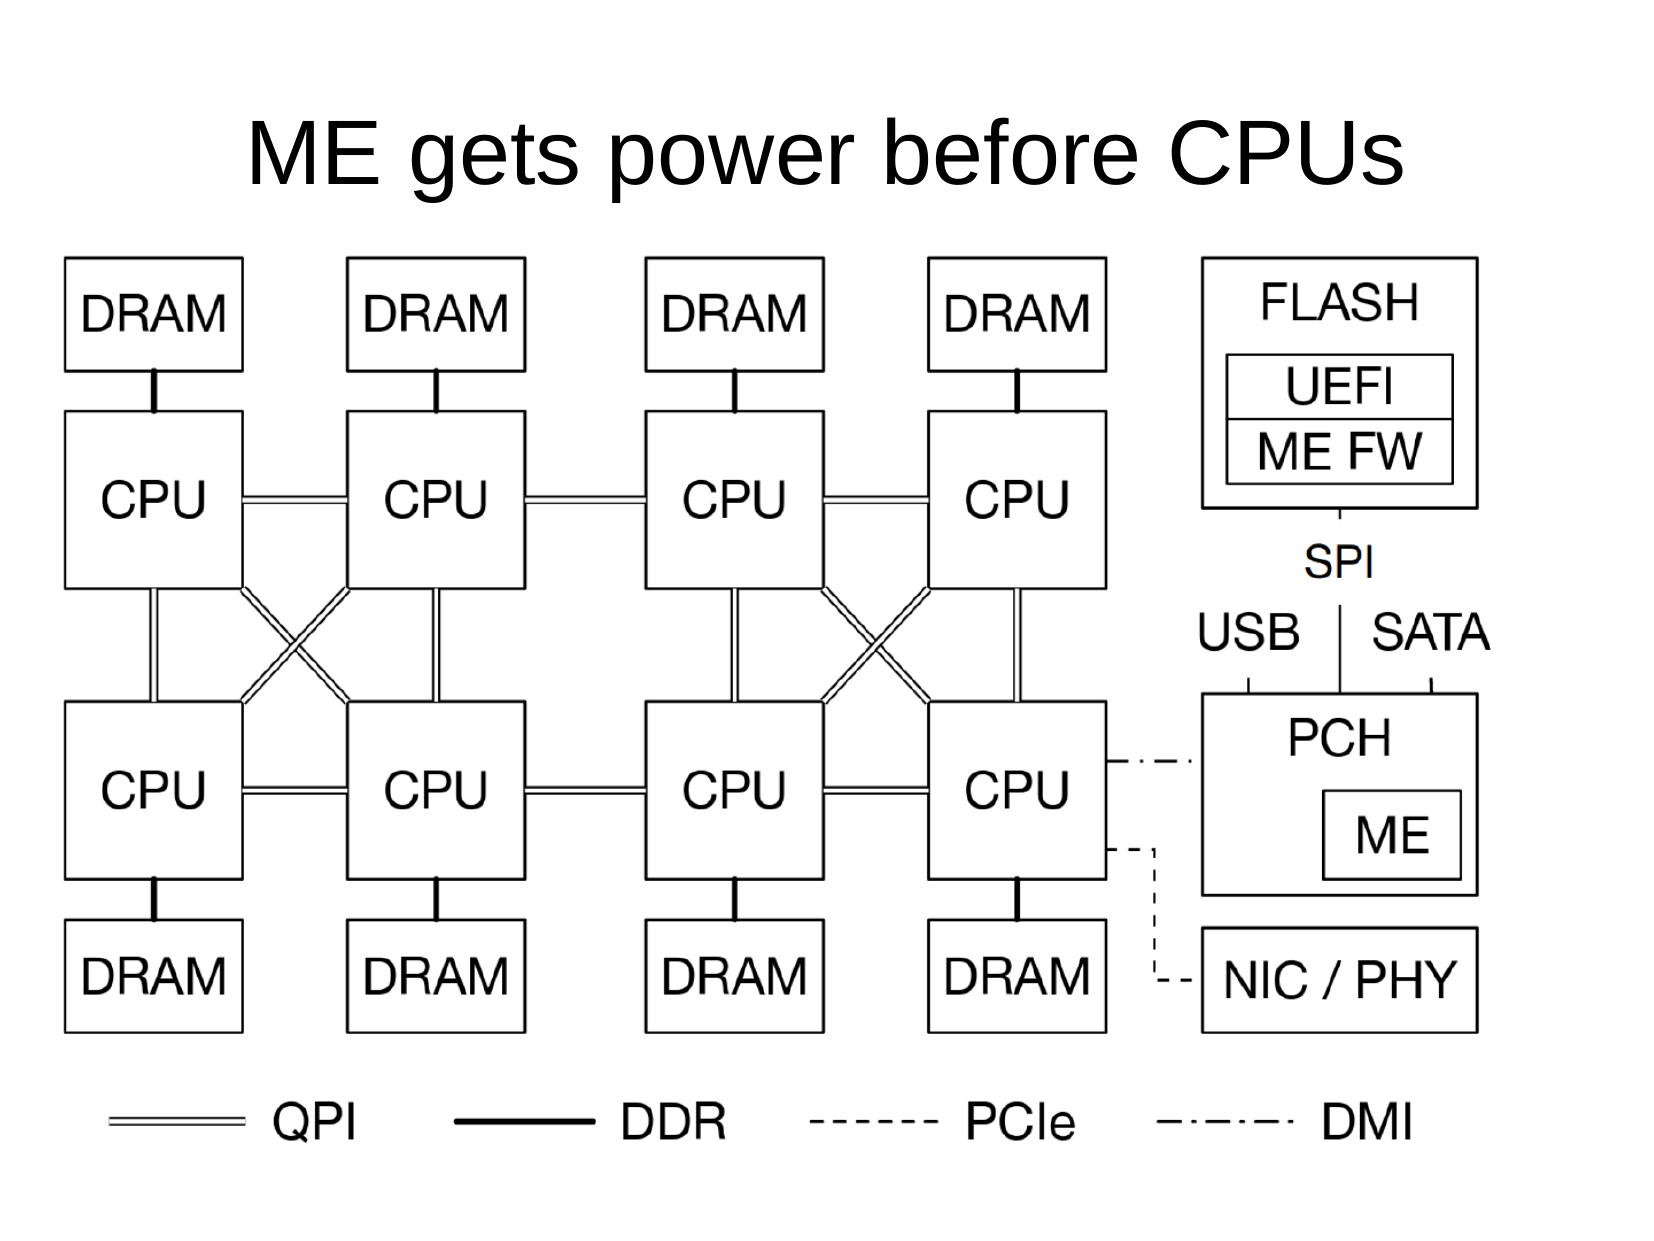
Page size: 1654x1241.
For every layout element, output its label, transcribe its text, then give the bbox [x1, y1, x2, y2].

picture [37, 225, 1545, 1201]
title ME gets power before CPUs [82, 49, 1571, 257]
